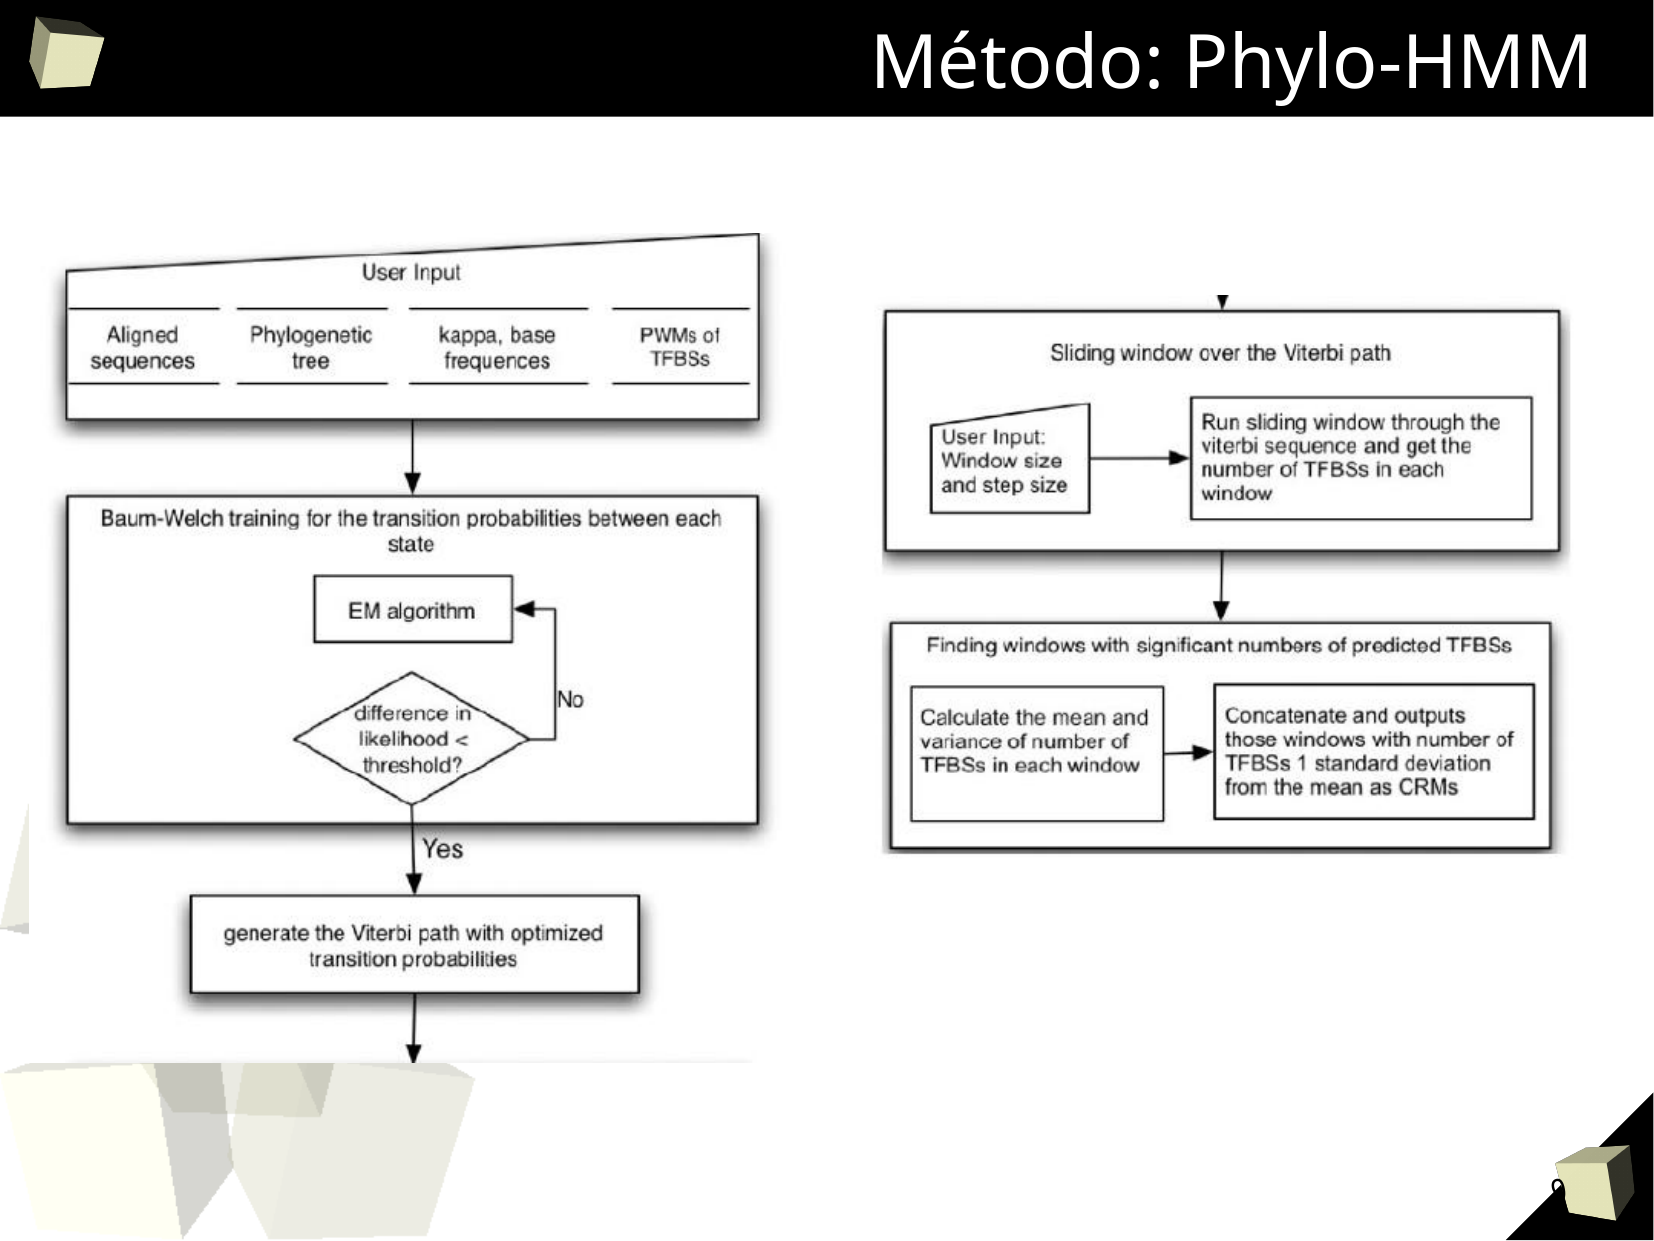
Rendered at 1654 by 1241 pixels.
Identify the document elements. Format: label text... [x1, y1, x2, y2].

picture [0, 233, 786, 1241]
picture [841, 295, 1595, 871]
title Método: Phylo-HMM [118, 0, 1595, 119]
